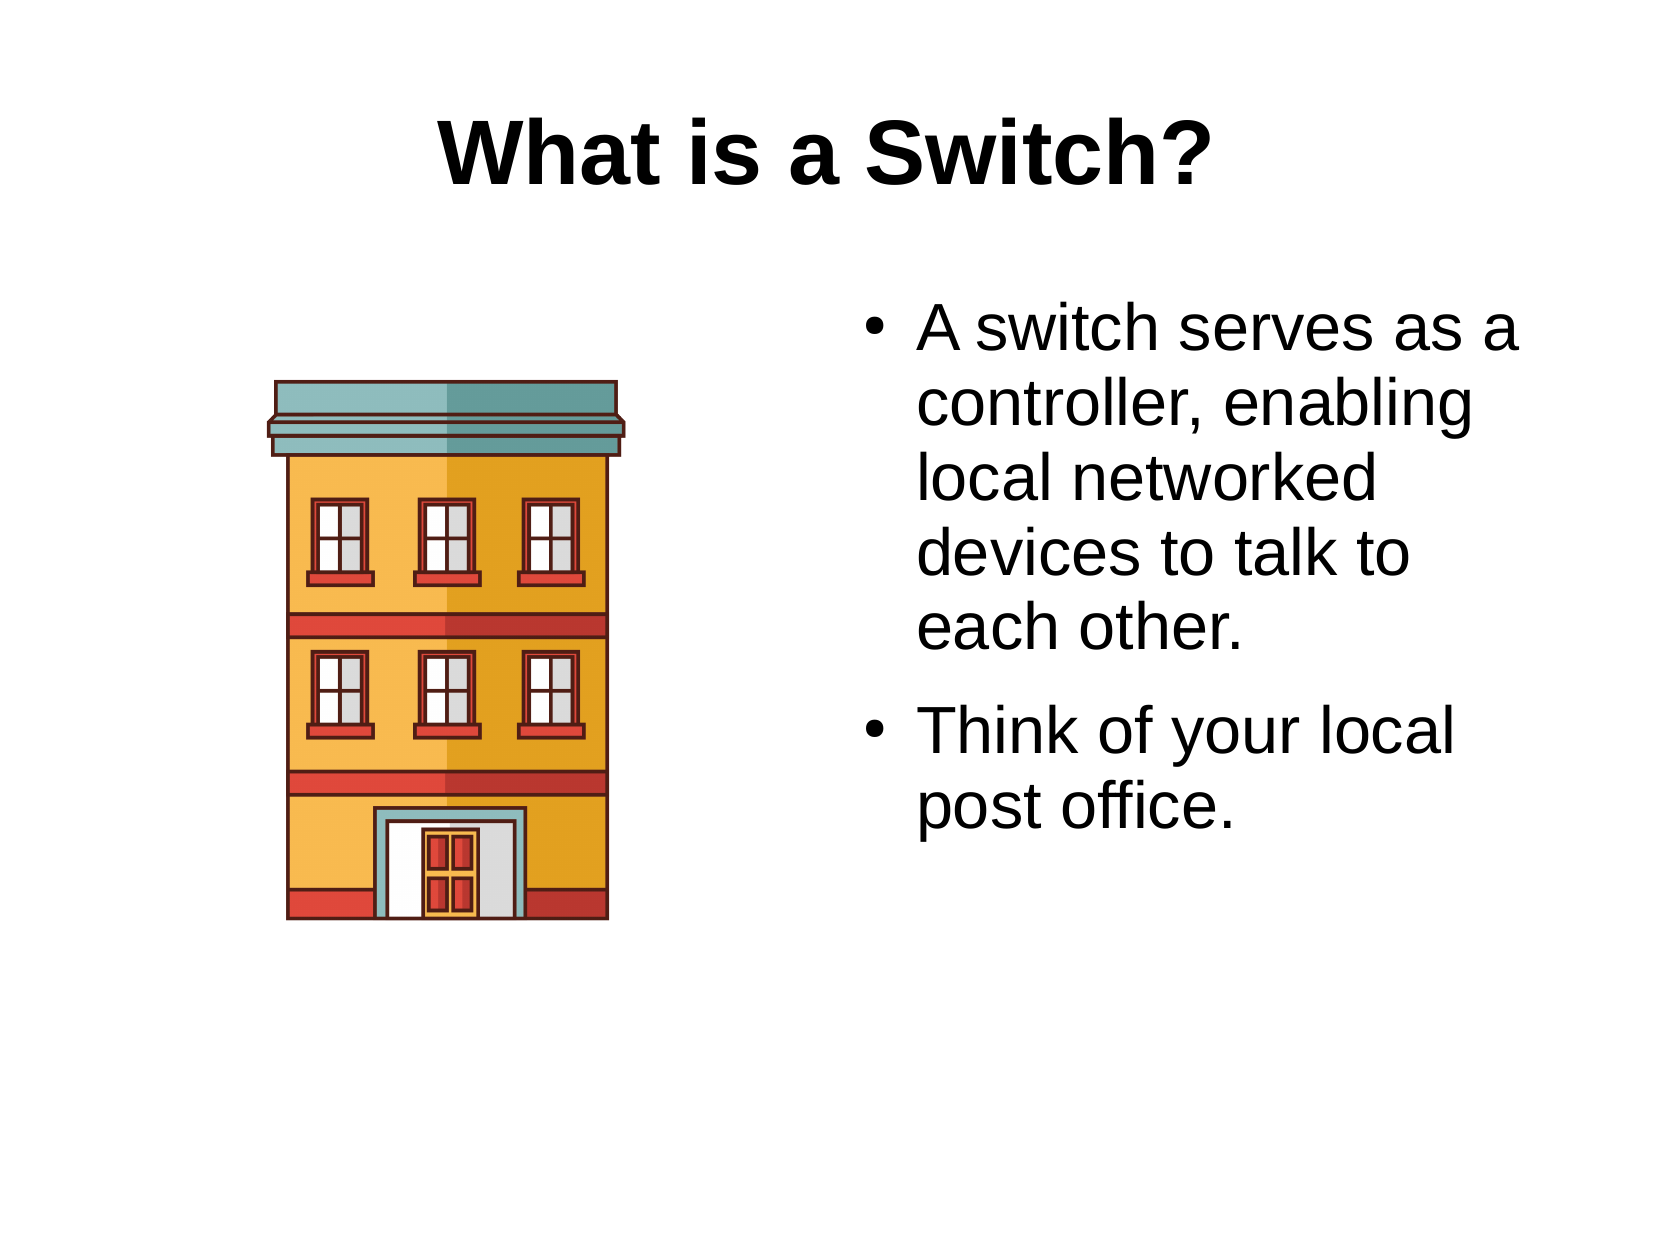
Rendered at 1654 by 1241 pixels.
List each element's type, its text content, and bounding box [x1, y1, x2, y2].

picture [86, 290, 806, 1010]
title What is a Switch? [82, 49, 1571, 257]
list A switch serves as a controller, enabling local networked devices to talk to each other. Think of your local post office. [845, 290, 1572, 1010]
